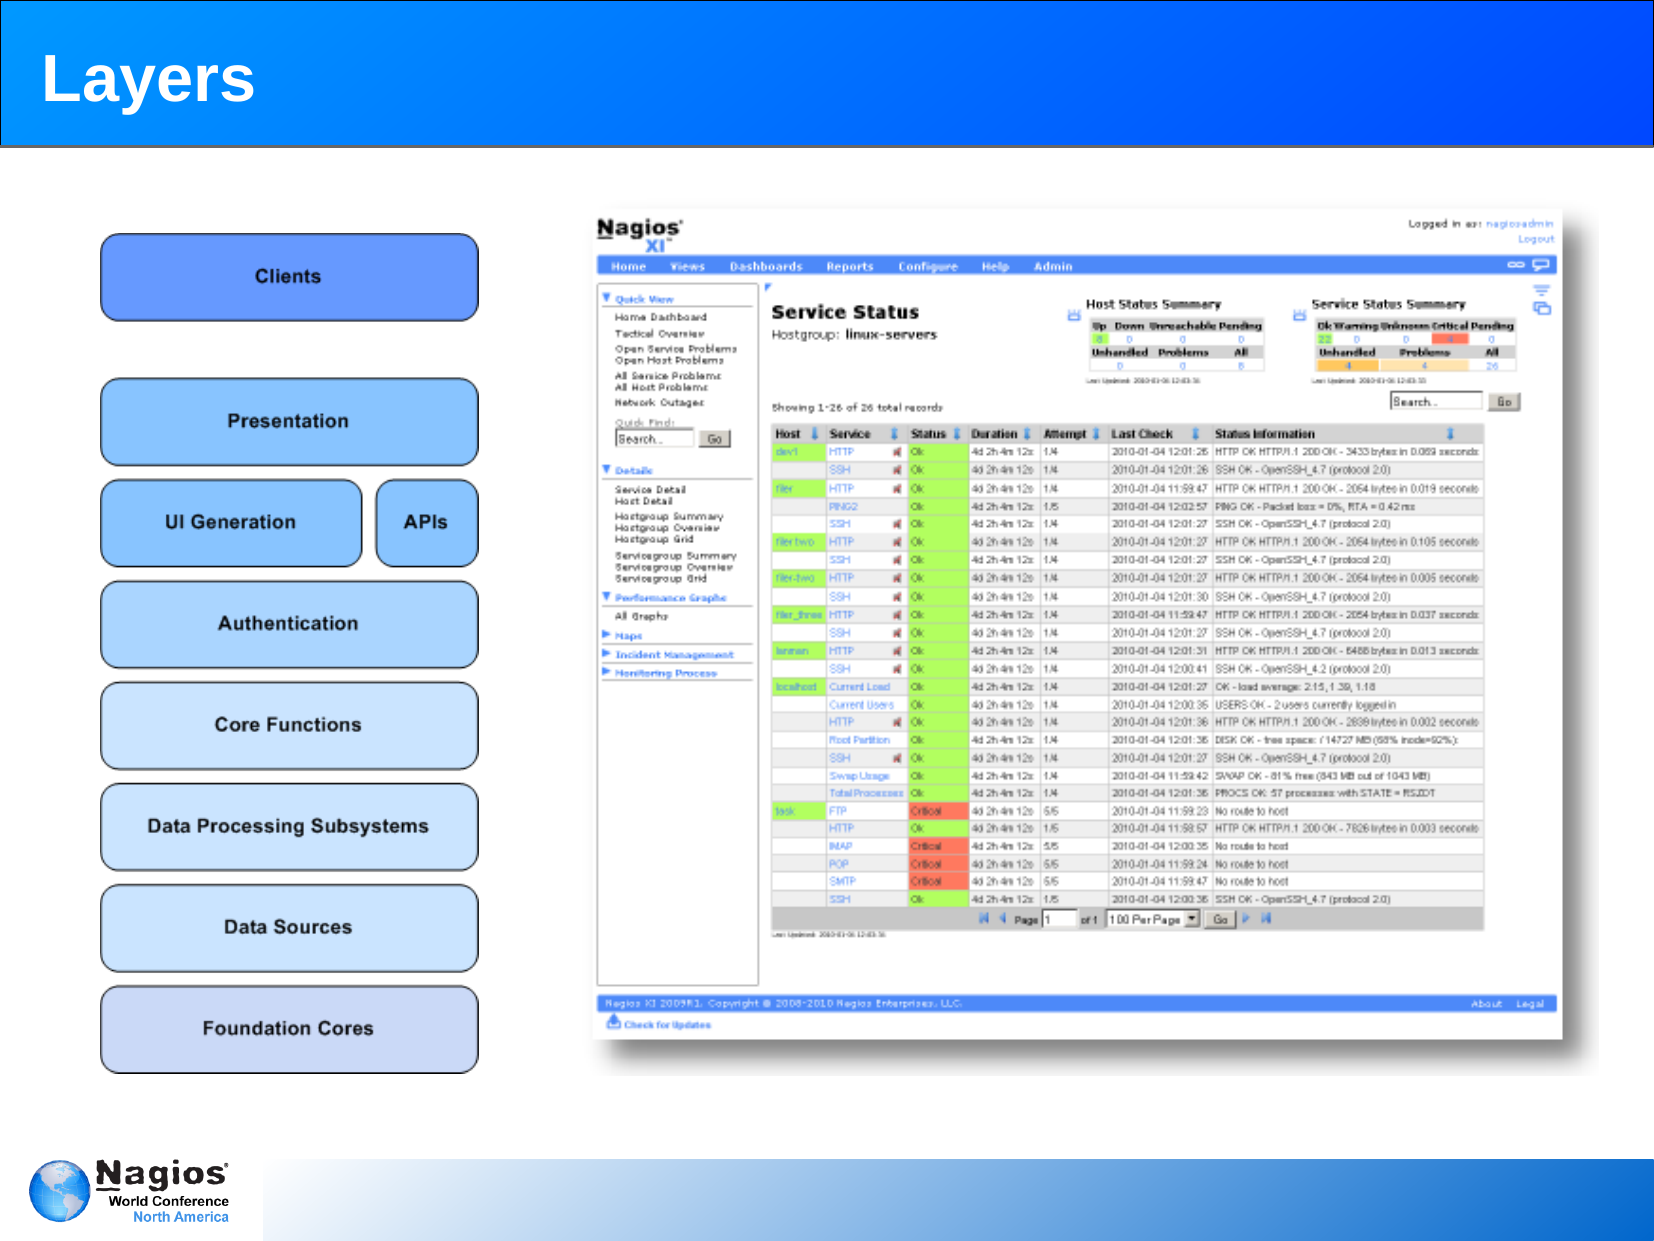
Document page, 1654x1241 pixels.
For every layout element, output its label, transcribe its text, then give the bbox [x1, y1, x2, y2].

title Layers [41, 36, 1248, 120]
picture [557, 175, 1599, 1076]
picture [100, 233, 479, 1074]
picture [29, 1159, 229, 1235]
